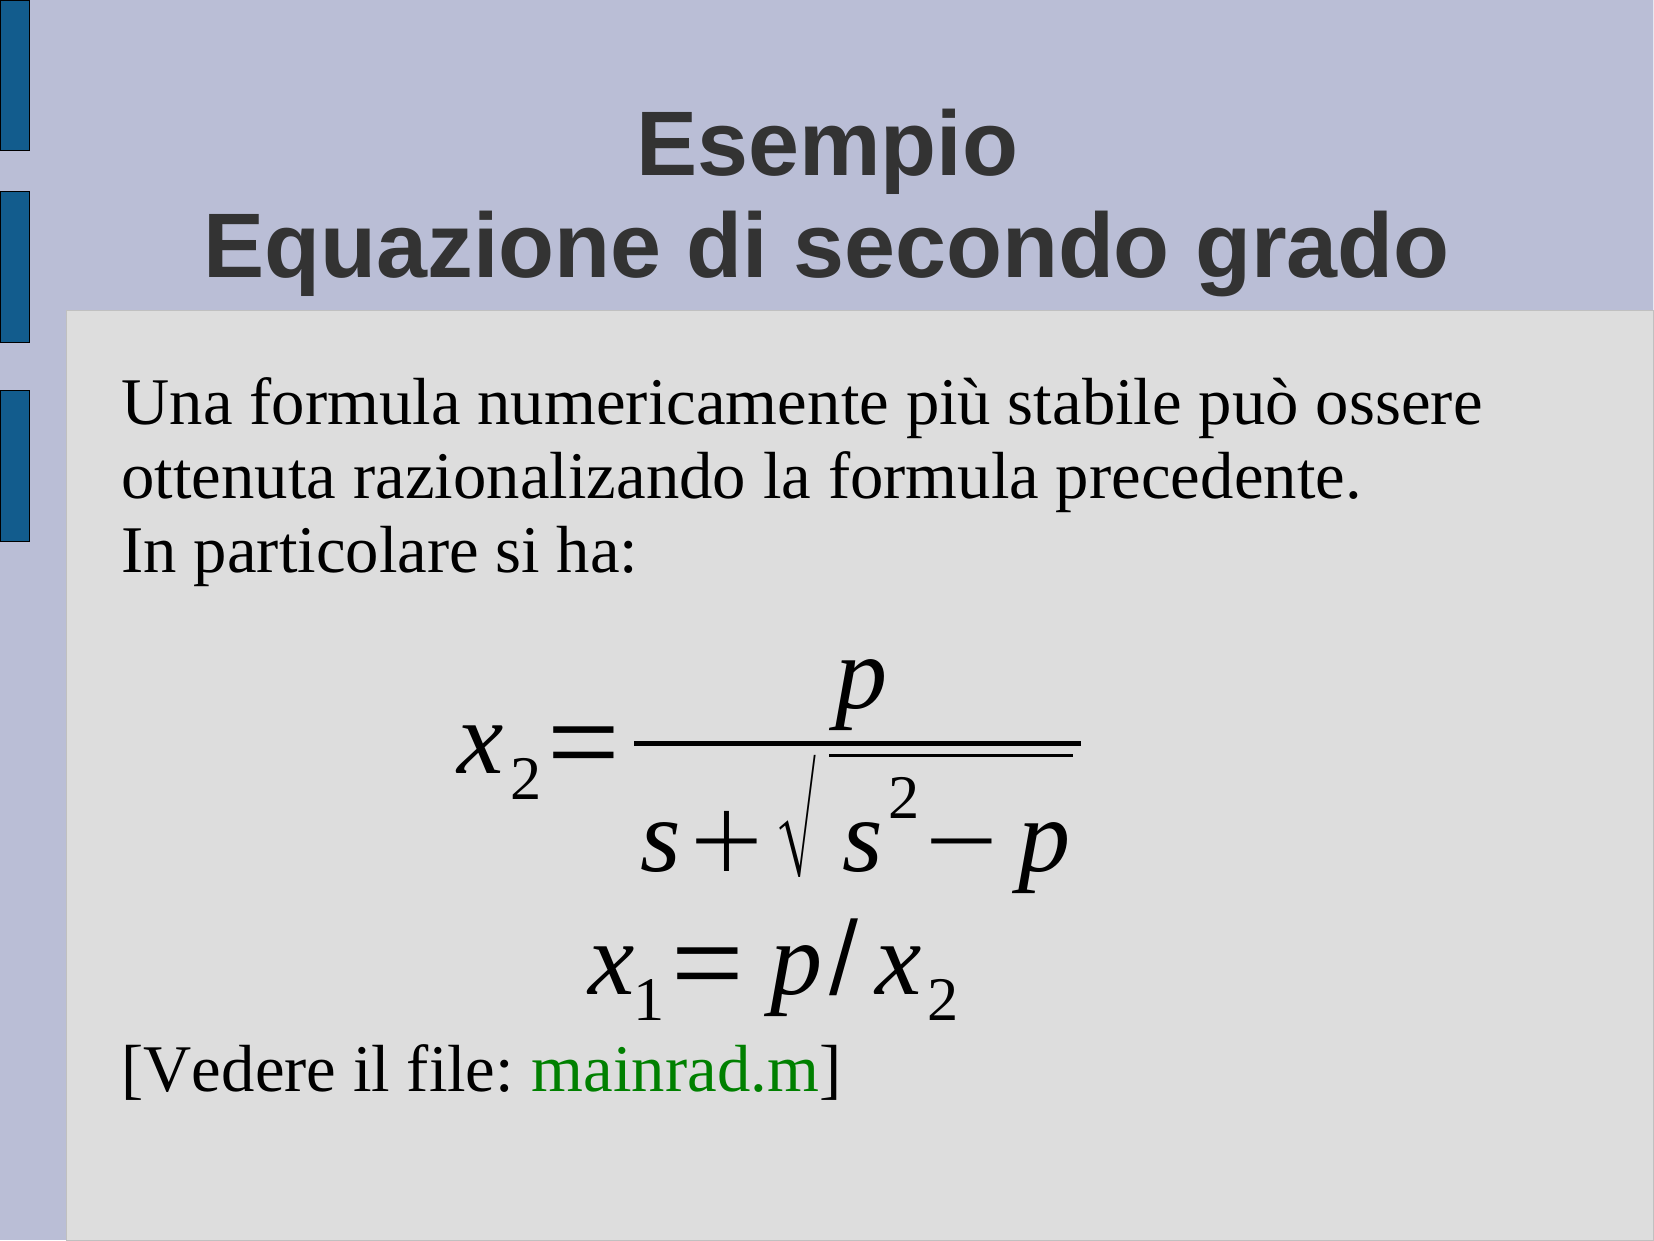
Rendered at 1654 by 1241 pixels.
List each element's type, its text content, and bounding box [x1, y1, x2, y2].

title Esempio Equazione di secondo grado [121, 91, 1534, 299]
chart [425, 617, 1111, 1034]
subtitle Una formula numericamente più stabile può ossere ottenuta razionalizando la formula precedente. In particolare si ha: [Vedere il file: mainrad.m] [121, 352, 1534, 1119]
